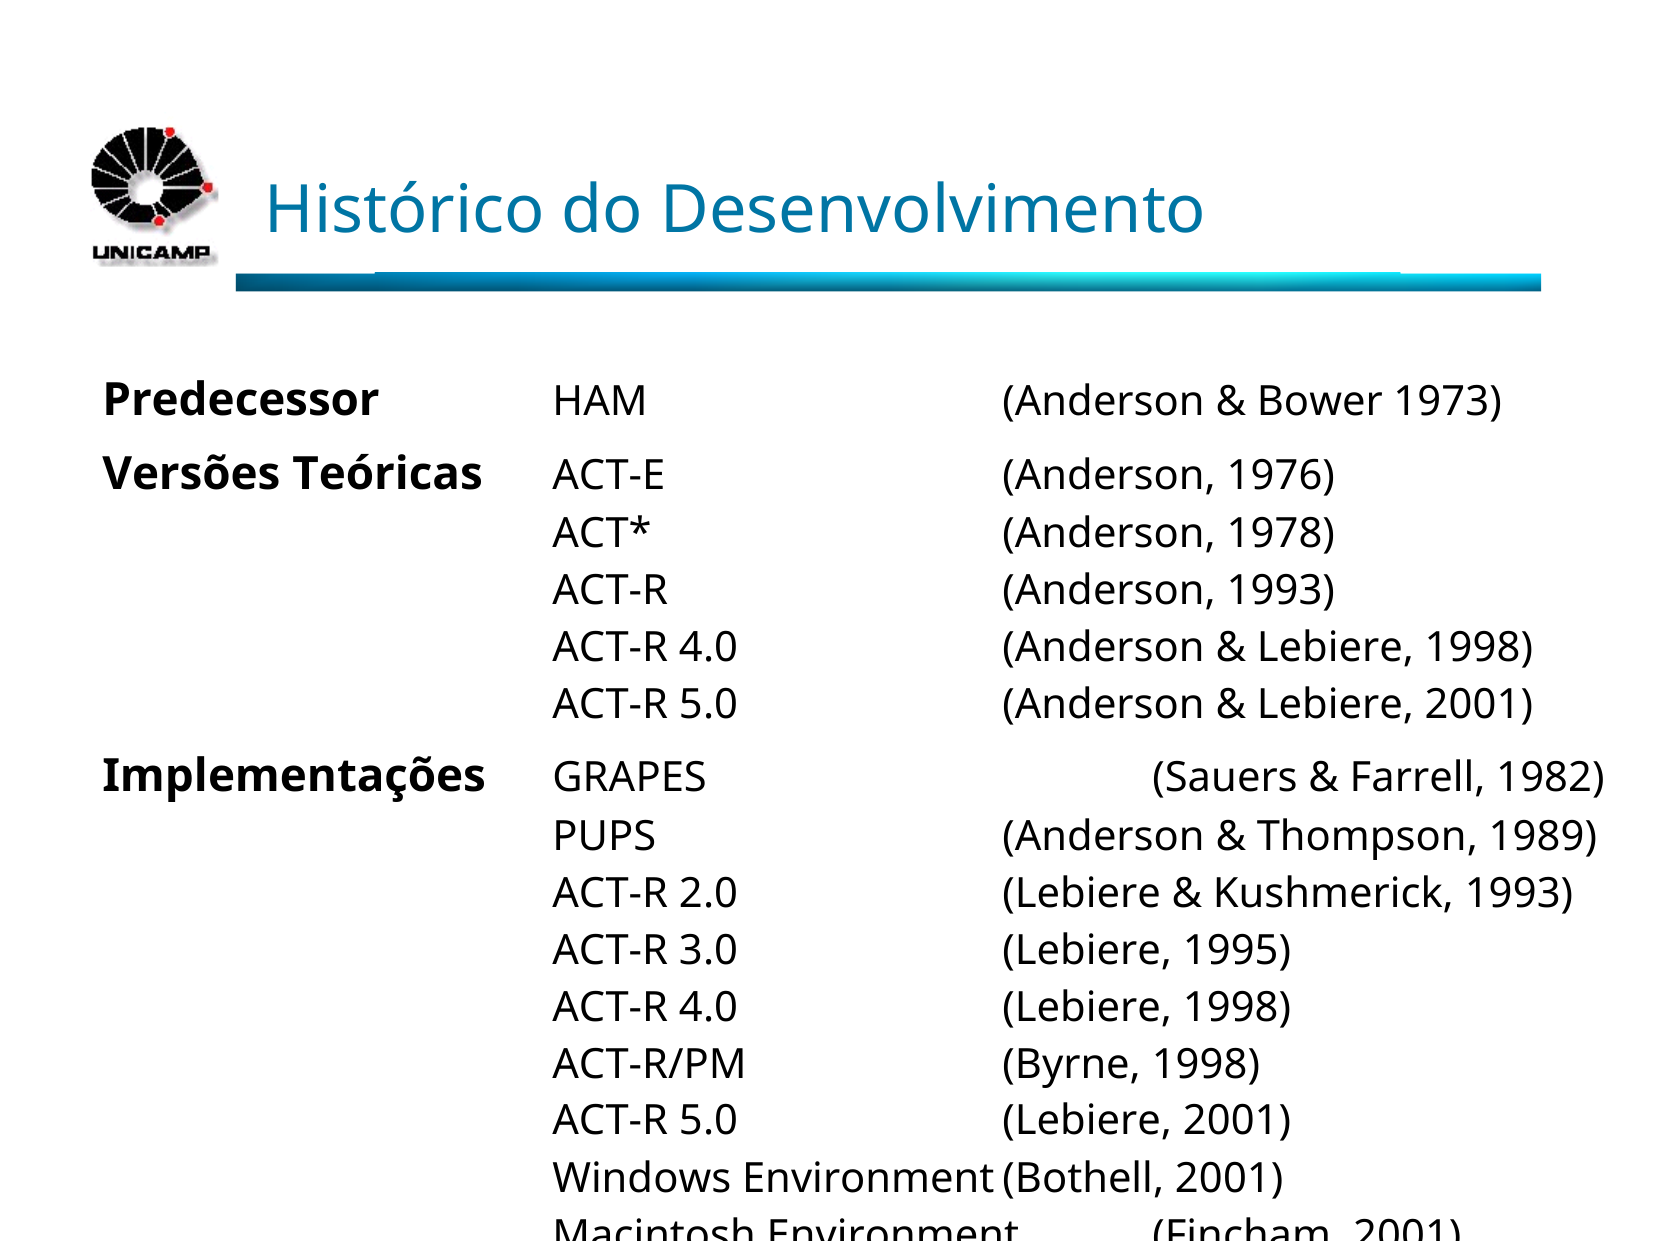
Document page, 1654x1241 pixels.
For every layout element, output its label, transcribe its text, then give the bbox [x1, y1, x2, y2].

text_box Predecessor HAM (Anderson & Bower 1973) Versões Teóricas ACT-E (Anderson, 1976) ACT* (Anderson, 1978) ACT-R (Anderson, 1993) ACT-R 4.0 (Anderson & Lebiere, 1998) ACT-R 5.0 (Anderson & Lebiere, 2001) Implementações GRAPES (Sauers & Farrell, 1982) PUPS (Anderson & Thompson, 1989) ACT-R 2.0 (Lebiere & Kushmerick, 1993) ACT-R 3.0 (Lebiere, 1995) ACT-R 4.0 (Lebiere, 1998) ACT-R/PM (Byrne, 1998) ACT-R 5.0 (Lebiere, 2001) Windows Environment (Bothell, 2001) Macintosh Environment (Fincham, 2001) ACT-R 6.0 (Bothell 2004) [87, 358, 1620, 1241]
title Histórico do Desenvolvimento [264, 42, 1534, 250]
picture [125, 272, 1654, 295]
